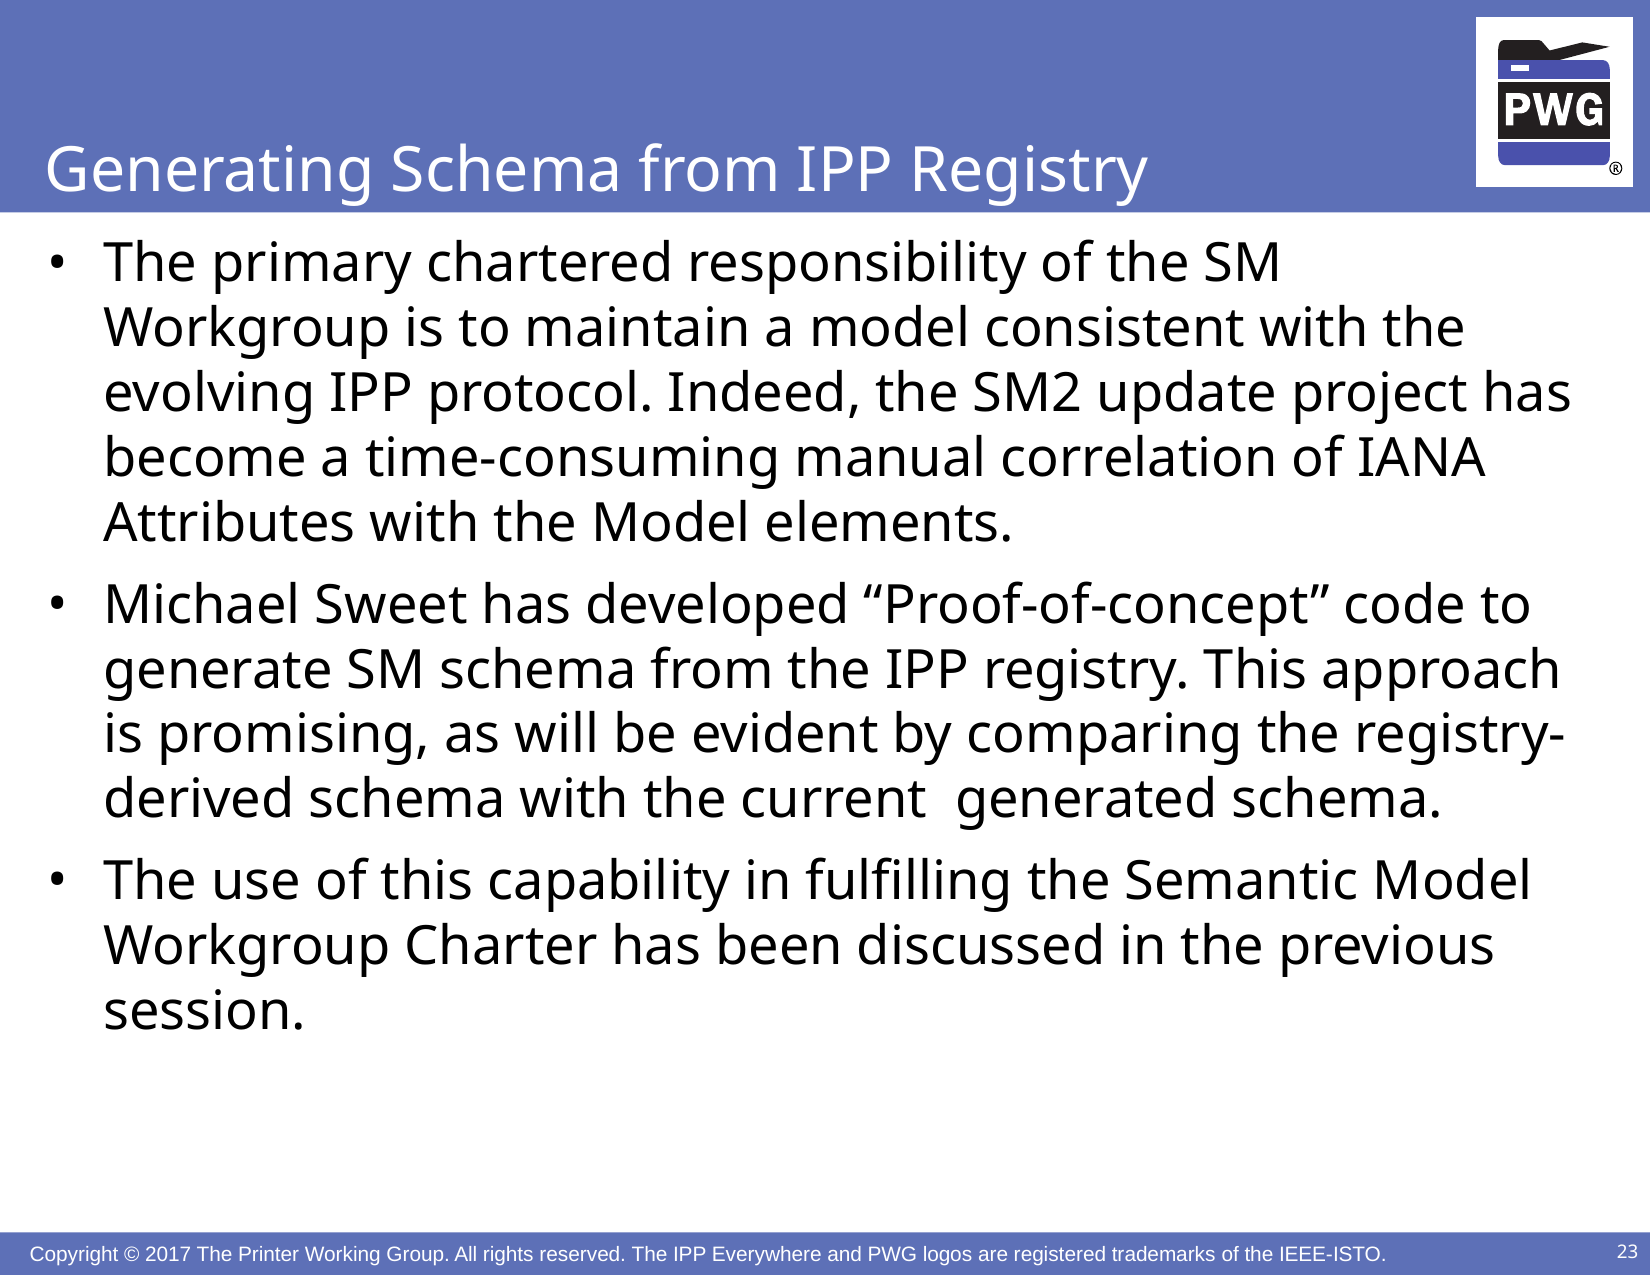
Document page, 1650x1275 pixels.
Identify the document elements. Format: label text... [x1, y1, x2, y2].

title Generating Schema from IPP Registry [36, 22, 1558, 213]
list The primary chartered responsibility of the SM Workgroup is to maintain a model consistent with the evolving IPP protocol. Indeed, the SM2 update project has become a time-consuming manual correlation of IANA Attributes with the Model elements. Michael Sweet has developed “Proof-of-concept” code to generate SM schema from the IPP registry. This approach is promising, as will be evident by comparing the registry-derived schema with the current generated schema. The use of this capability in fulfilling the Semantic Model Workgroup Charter has been discussed in the previous session. [32, 219, 1599, 1179]
